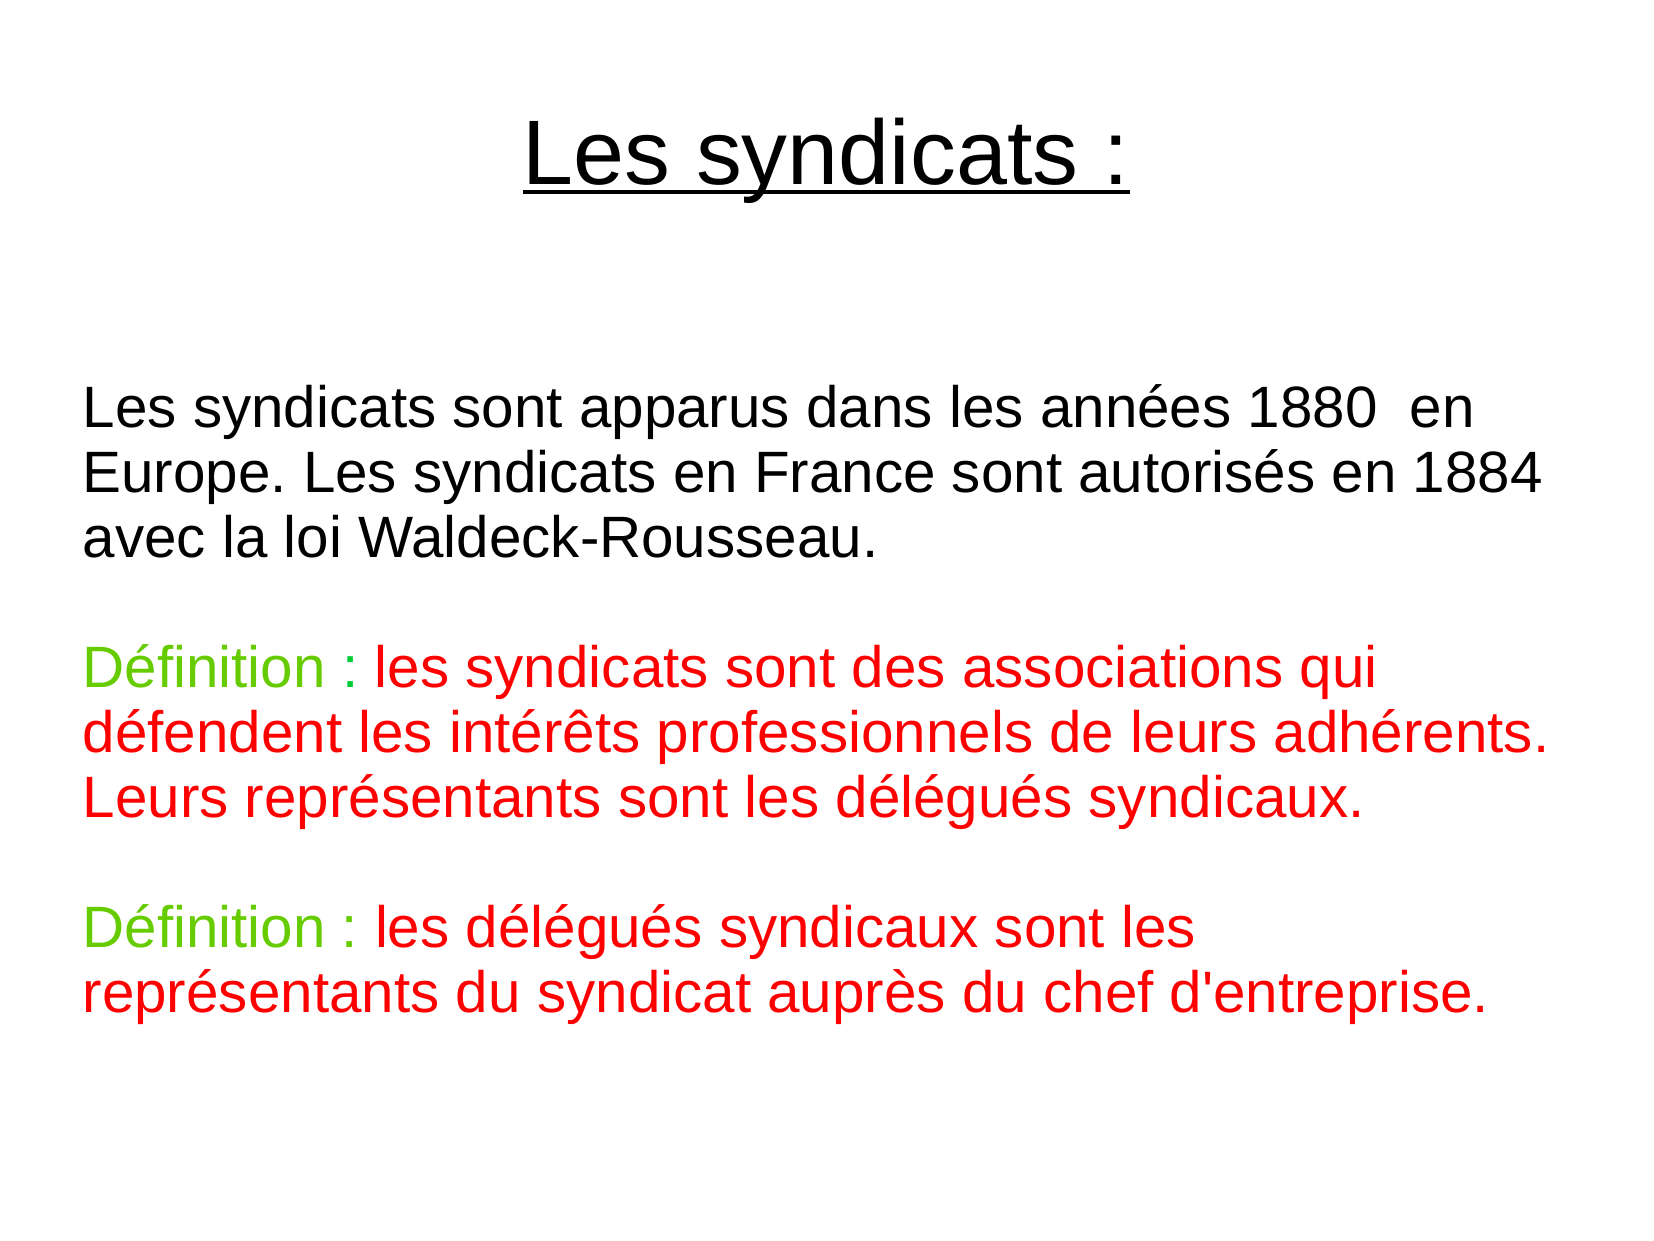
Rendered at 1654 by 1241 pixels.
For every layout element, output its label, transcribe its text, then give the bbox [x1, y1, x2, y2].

subtitle Les syndicats sont apparus dans les années 1880 en Europe. Les syndicats en France sont autorisés en 1884 avec la loi Waldeck-Rousseau. Définition : les syndicats sont des associations qui défendent les intérêts professionnels de leurs adhérents. Leurs représentants sont les délégués syndicaux. Définition : les délégués syndicaux sont les représentants du syndicat auprès du chef d'entreprise. [82, 290, 1571, 1109]
title Les syndicats : [82, 49, 1571, 257]
